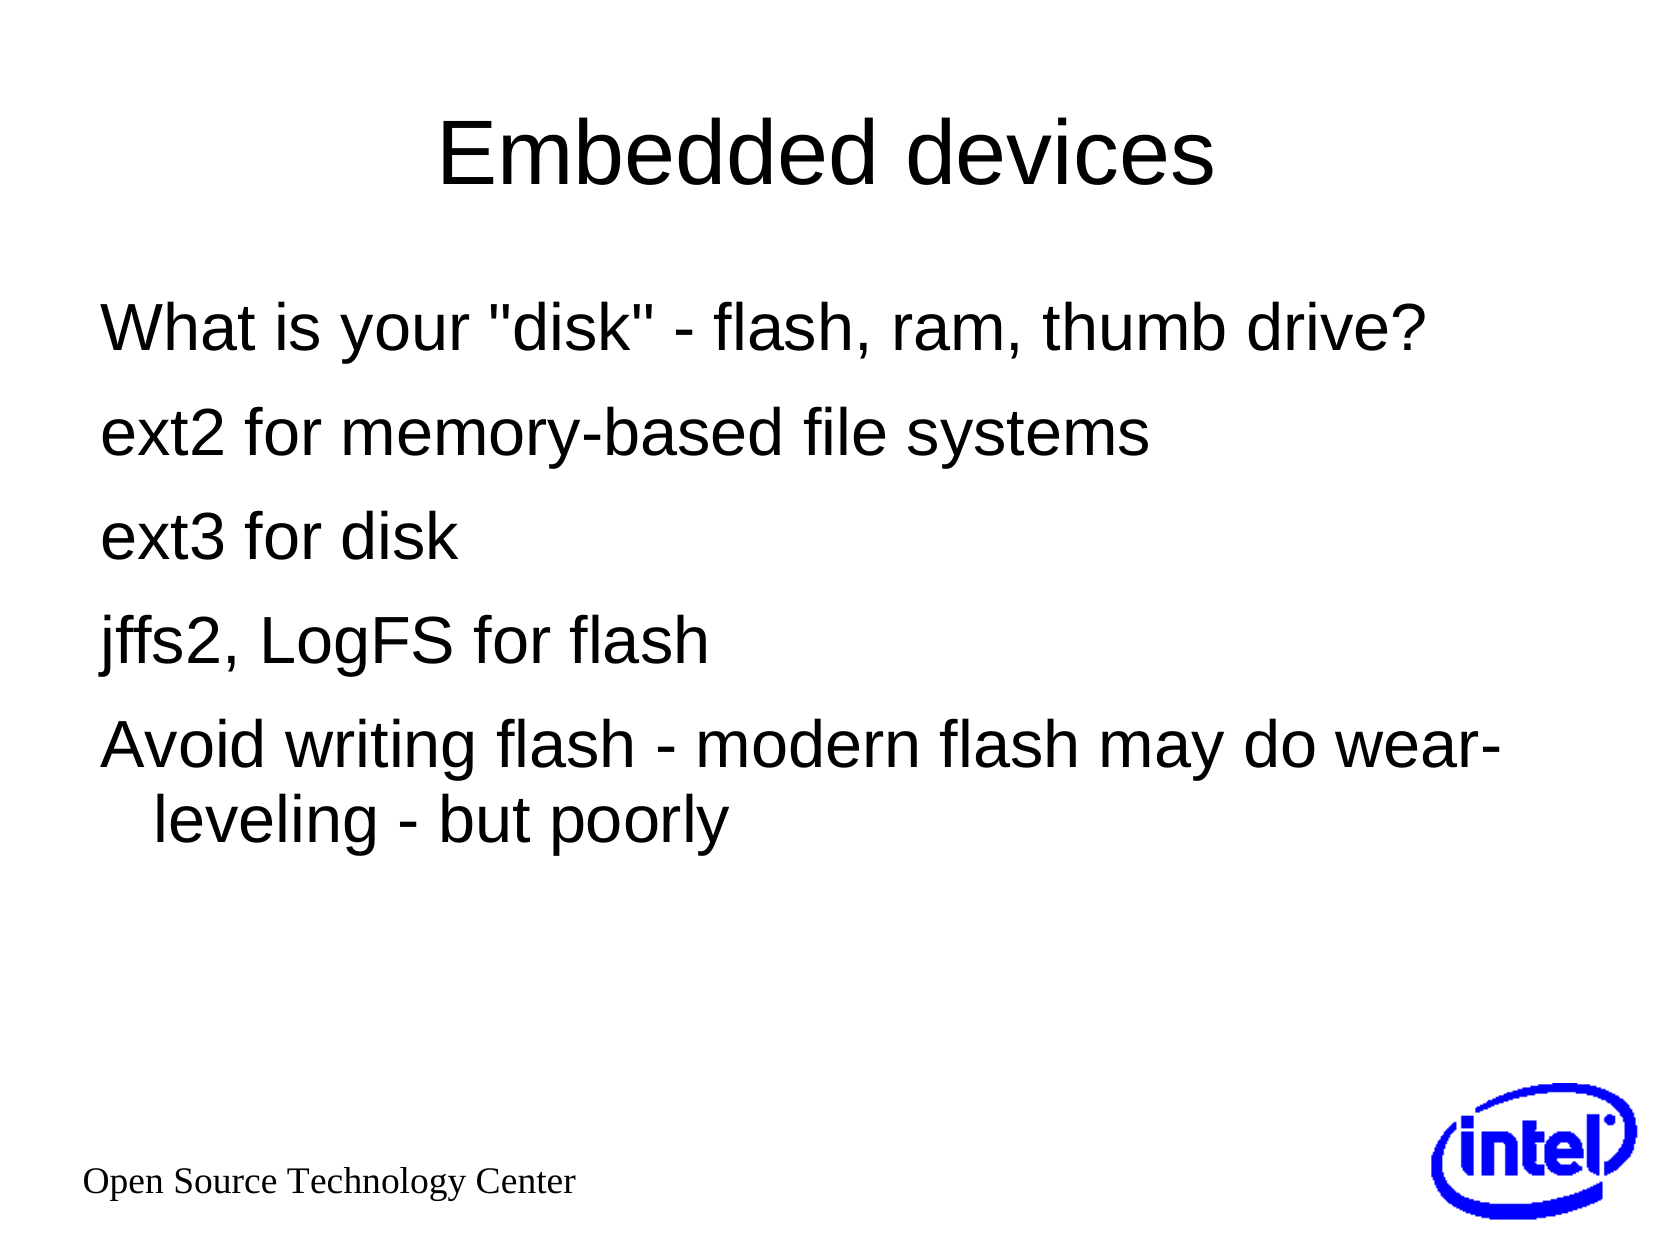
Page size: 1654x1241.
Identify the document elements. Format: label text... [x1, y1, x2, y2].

list What is your "disk" - flash, ram, thumb drive? ext2 for memory-based file systems ext3 for disk jffs2, LogFS for flash Avoid writing flash - modern flash may do wear-leveling - but poorly [82, 290, 1571, 1109]
title Embedded devices [82, 49, 1571, 257]
picture [1430, 1083, 1639, 1223]
